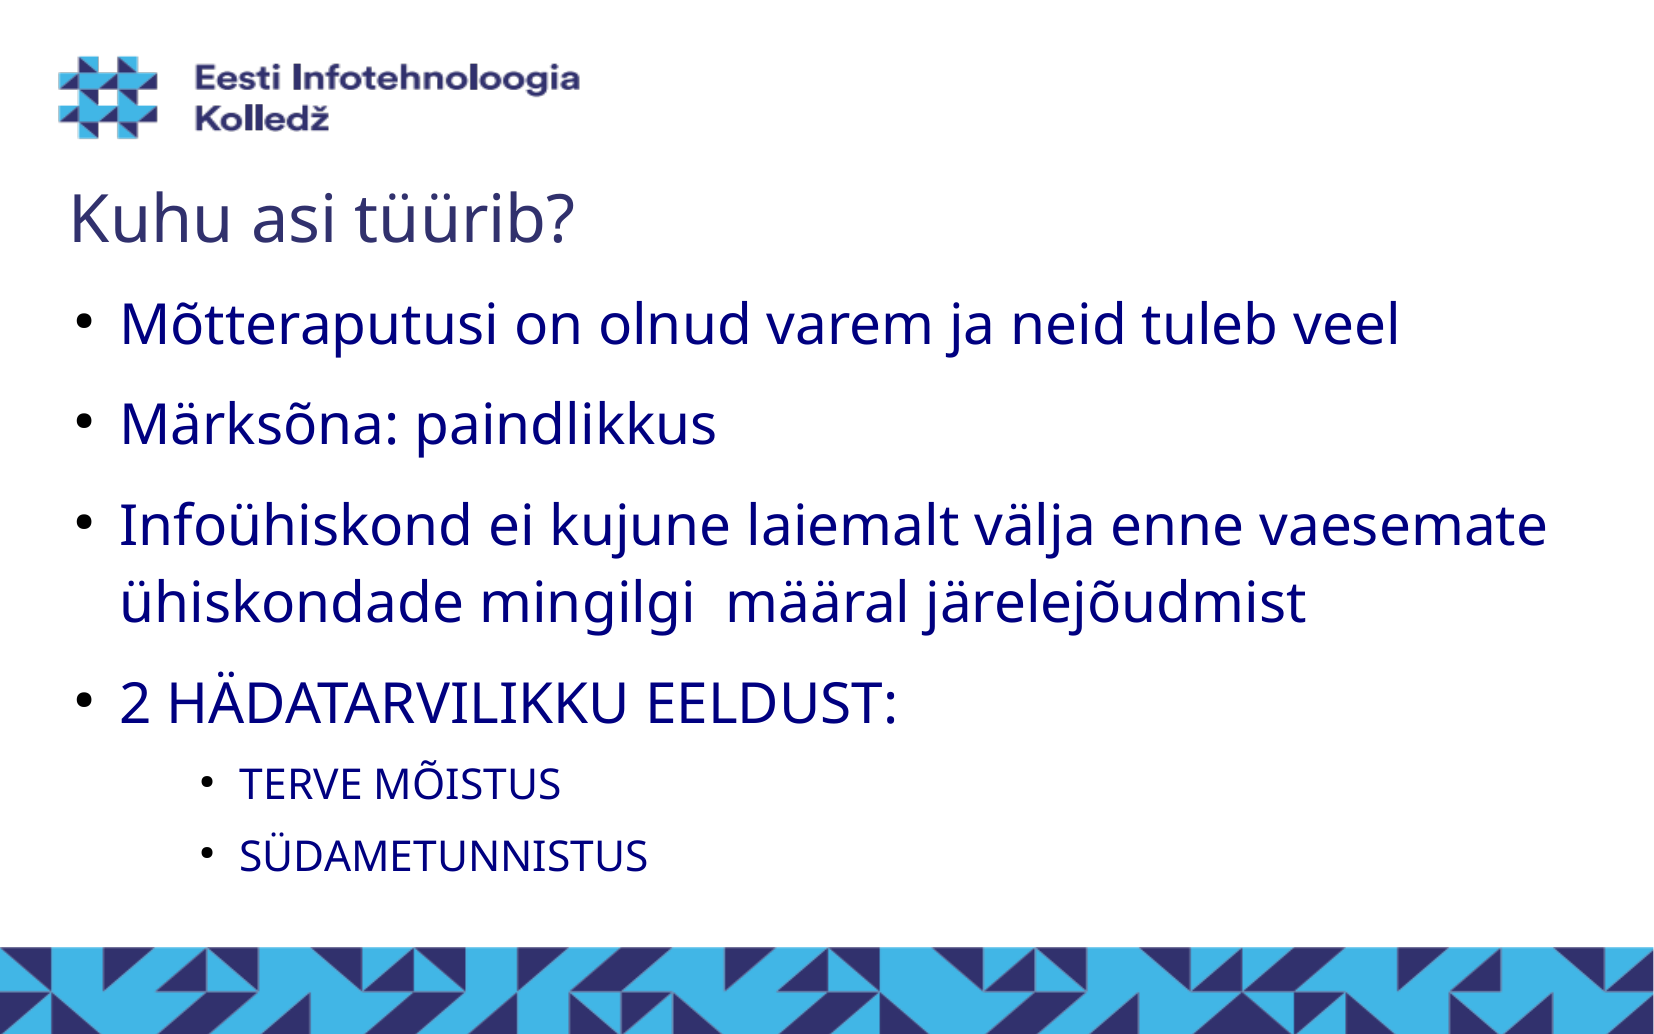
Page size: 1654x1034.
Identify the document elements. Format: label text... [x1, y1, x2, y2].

list Mõtteraputusi on olnud varem ja neid tuleb veel Märksõna: paindlikkus Infoühiskond ei kujune laiemalt välja enne vaesemate ühiskondade mingilgi määral järelejõudmist 2 HÄDATARVILIKKU EELDUST: TERVE MÕISTUS SÜDAMETUNNISTUS [59, 283, 1595, 936]
title Kuhu asi tüürib? [68, 147, 1536, 283]
